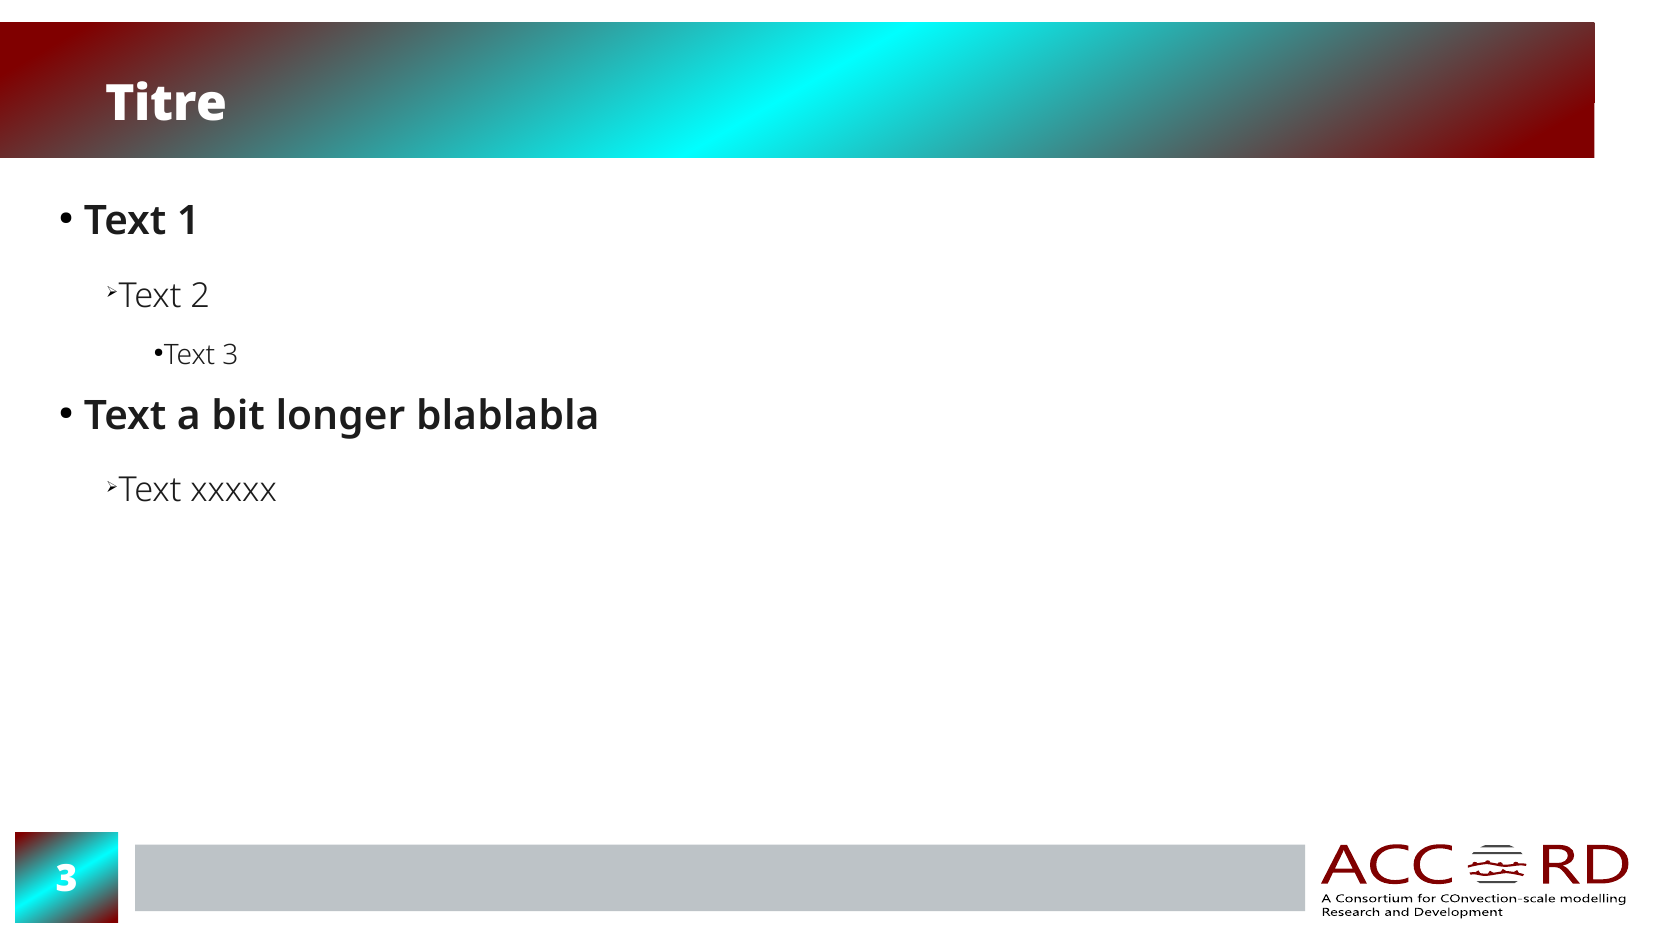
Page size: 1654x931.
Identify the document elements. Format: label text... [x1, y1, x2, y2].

title Titre [105, 24, 1501, 136]
list Text 1 Text 2 Text 3 Text a bit longer blablabla Text xxxxx [59, 191, 1565, 799]
